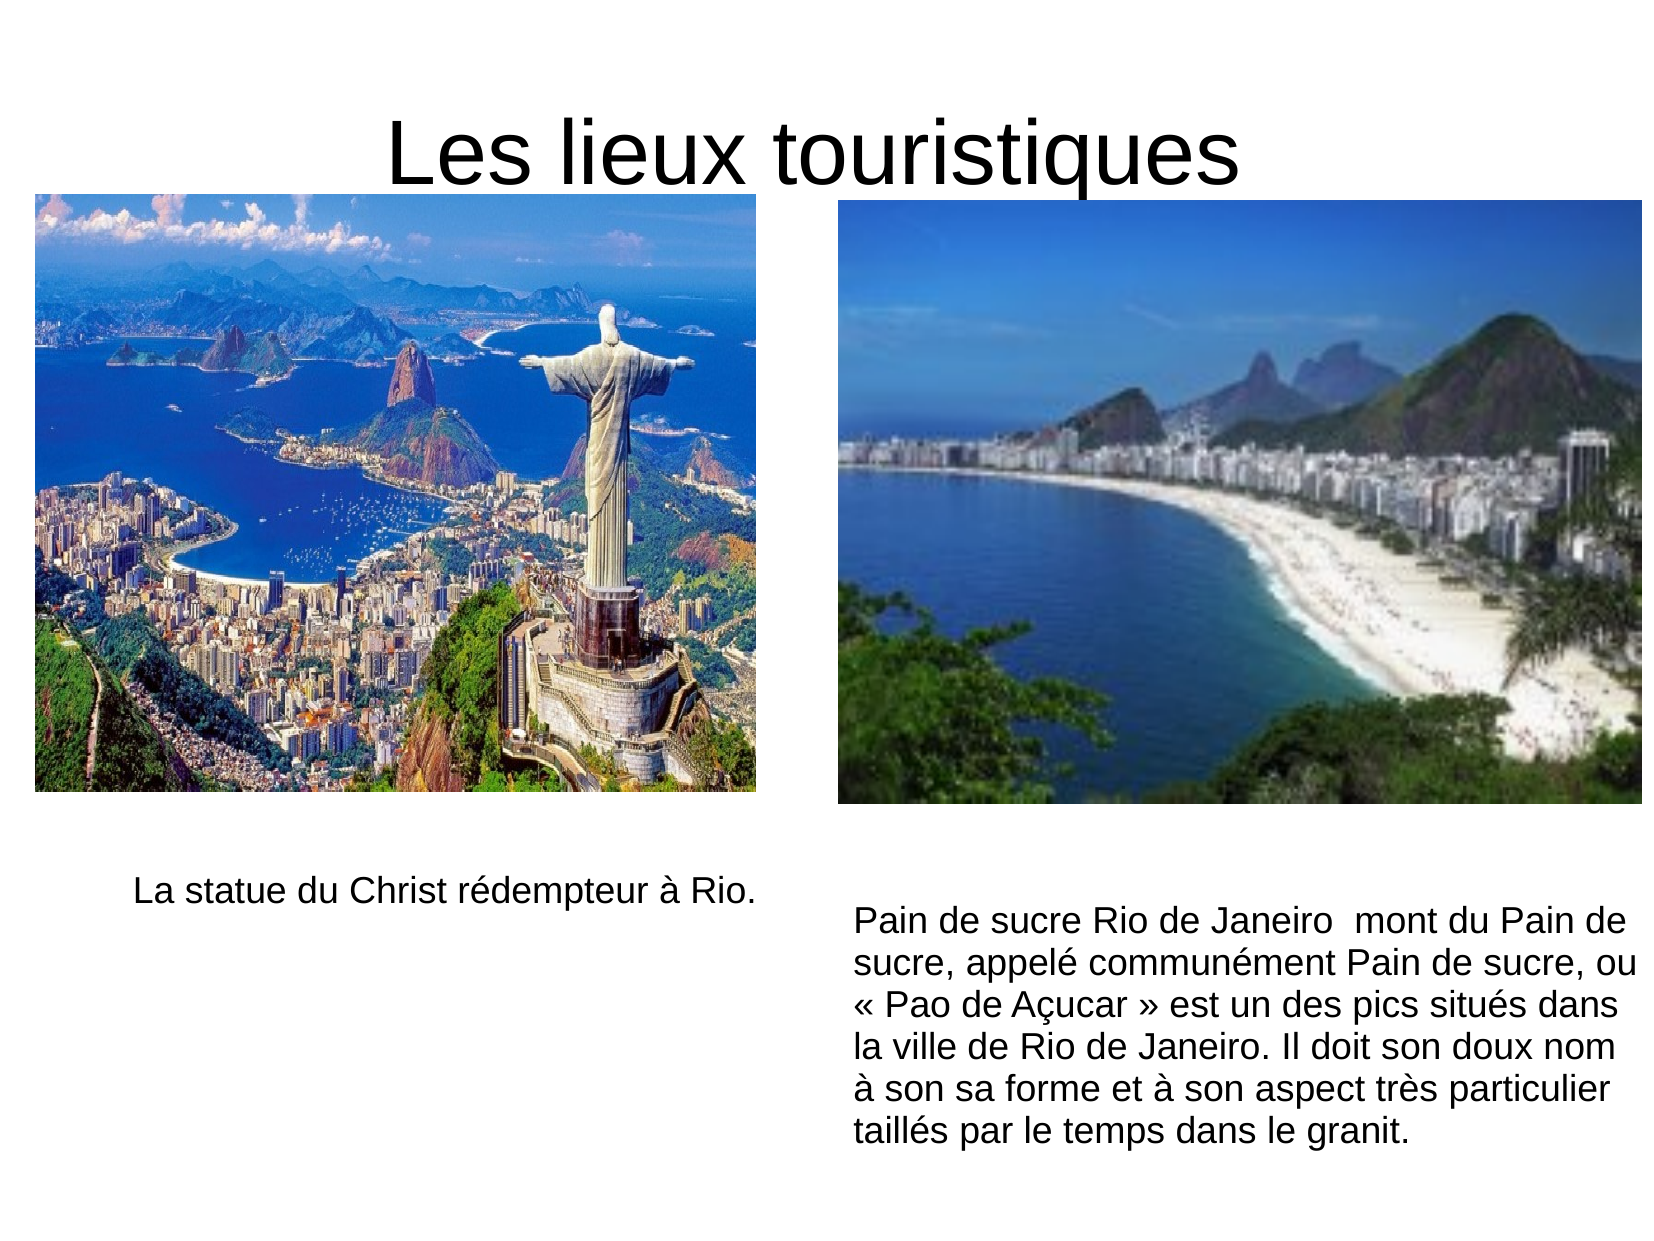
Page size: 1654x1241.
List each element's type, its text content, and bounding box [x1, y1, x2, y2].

picture [35, 194, 756, 792]
title Les lieux touristiques [82, 49, 1571, 257]
text_box Pain de sucre Rio de Janeiro mont du Pain de sucre, appelé communément Pain de sucre, ou « Pao de Açucar » est un des pics situés dans la ville de Rio de Janeiro. Il doit son doux nom à son sa forme et à son aspect très particulier taillés par le temps dans le granit. [838, 850, 1654, 1202]
picture [838, 200, 1642, 804]
text_box La statue du Christ rédempteur à Rio. [118, 862, 838, 920]
